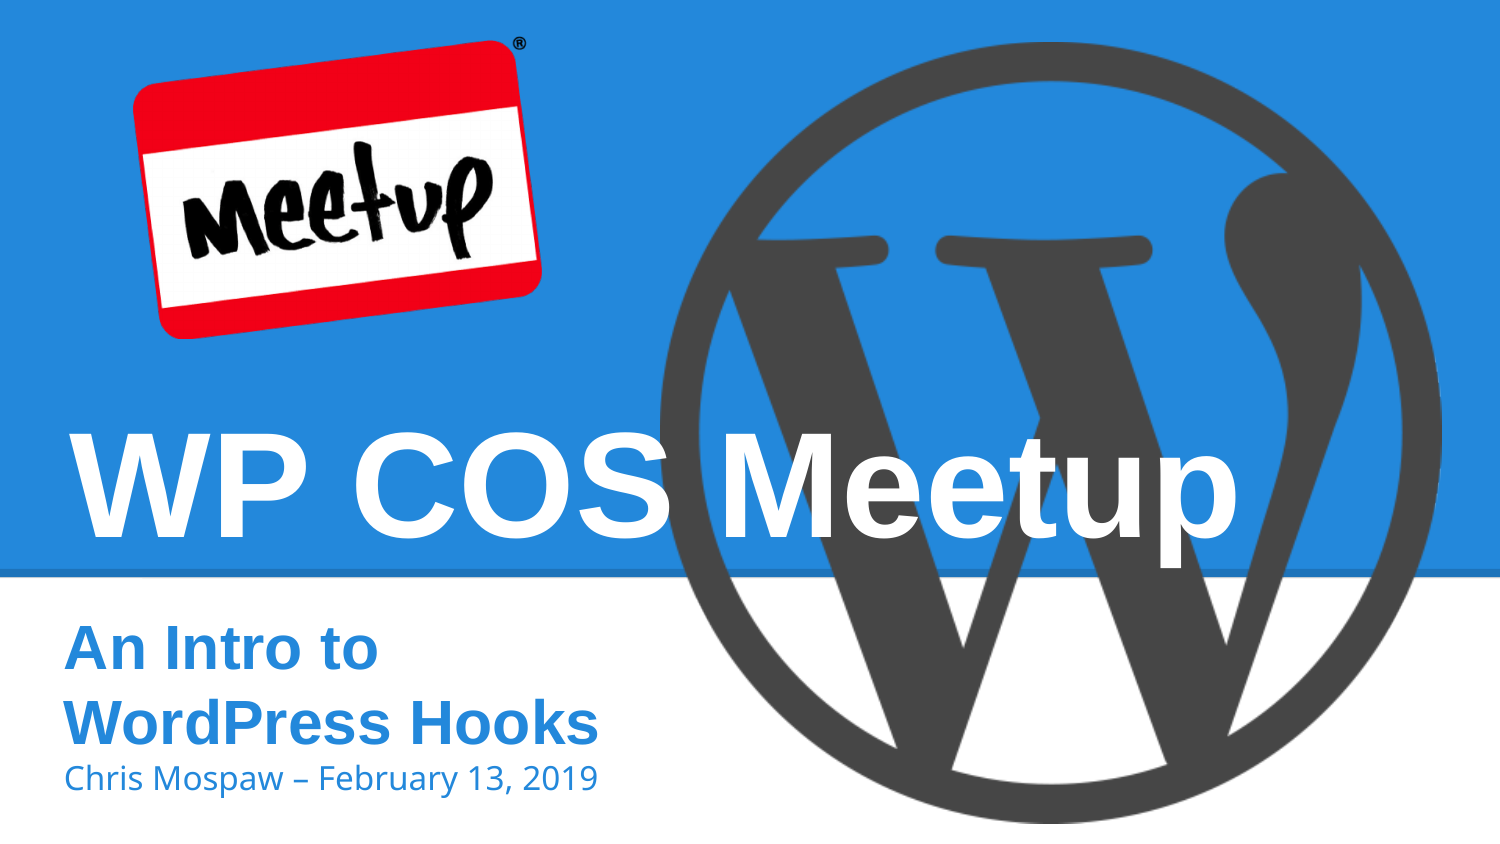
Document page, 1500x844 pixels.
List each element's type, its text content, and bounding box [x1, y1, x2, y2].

subtitle An Intro to WordPress Hooks Chris Mospaw – February 13, 2019 [49, 592, 1324, 720]
picture [660, 42, 1442, 824]
picture [132, 35, 542, 339]
title WP COS Meetup [54, 312, 1330, 583]
